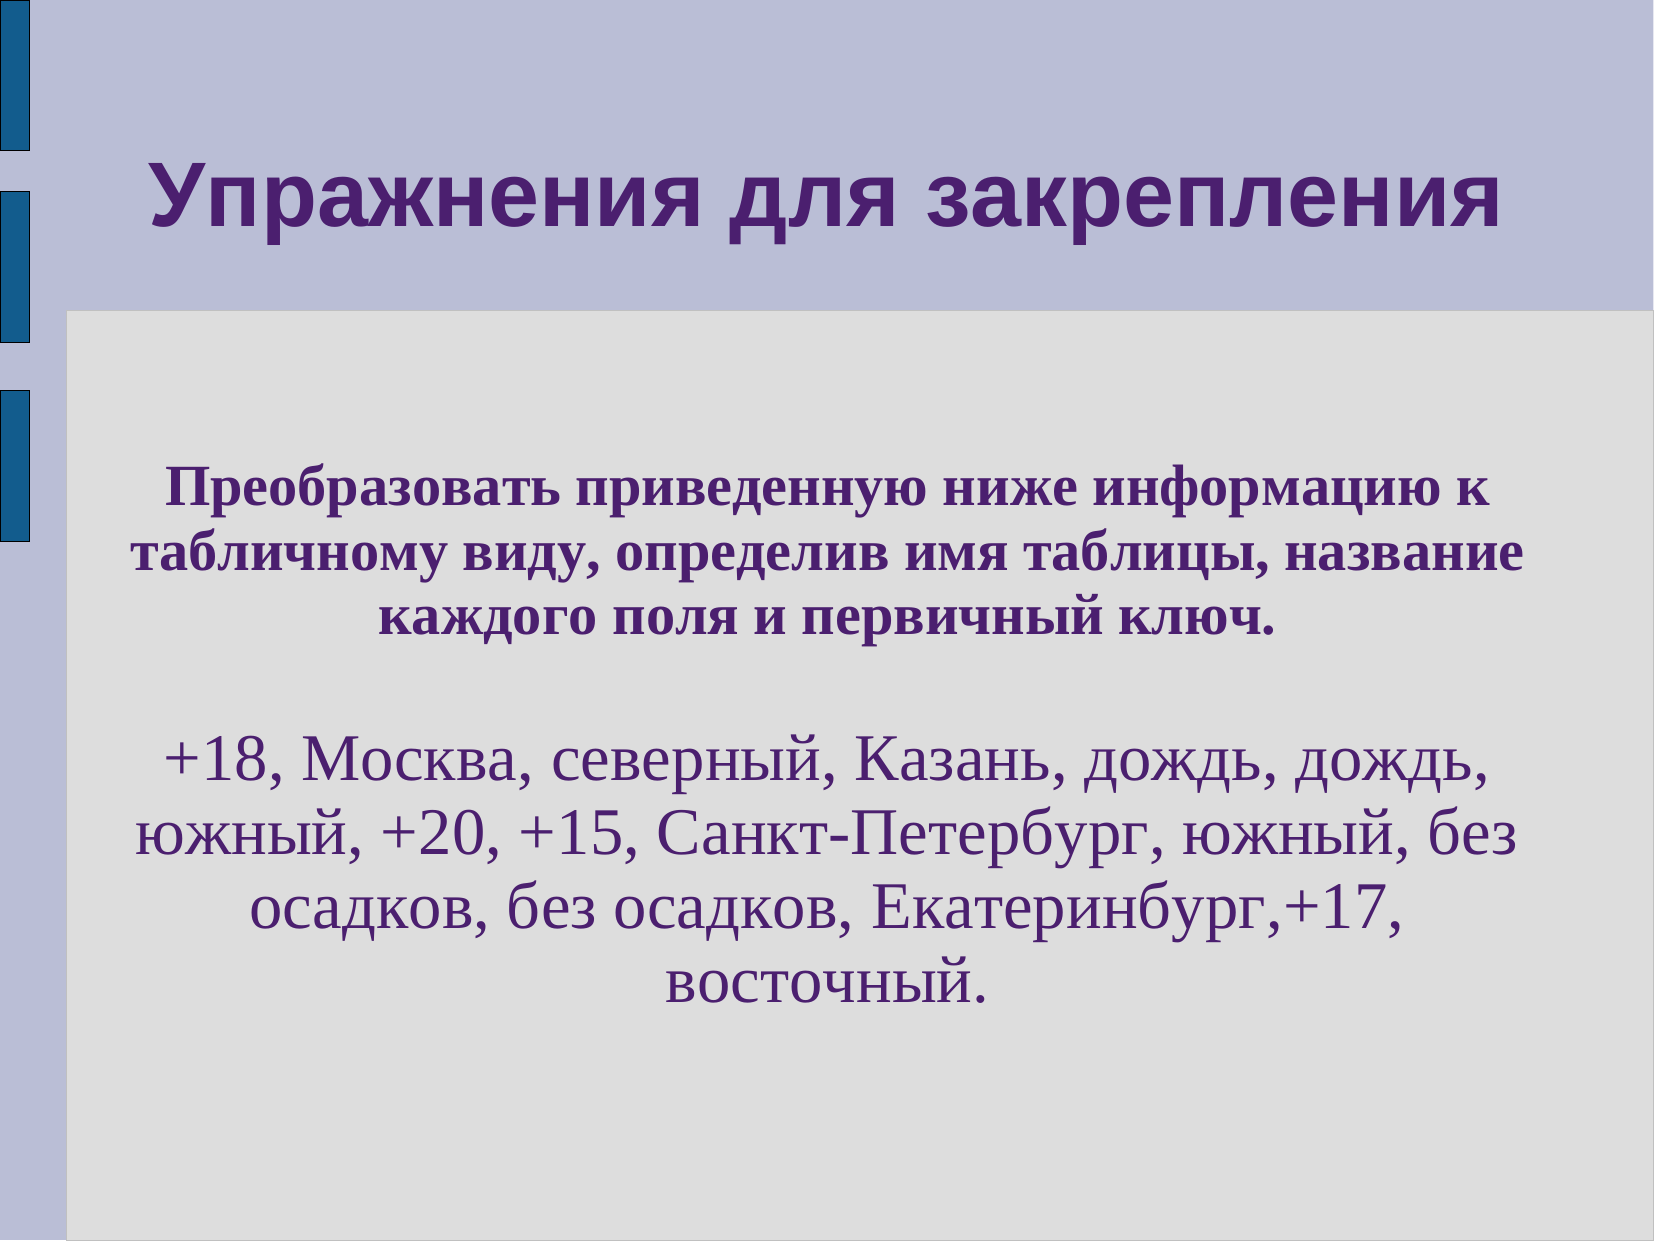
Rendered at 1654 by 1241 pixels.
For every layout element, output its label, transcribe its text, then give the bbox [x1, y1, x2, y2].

subtitle Преобразовать приведенную ниже информацию к табличному виду, определив имя таблицы, название каждого поля и первичный ключ. +18, Москва, северный, Казань, дождь, дождь, южный, +20, +15, Санкт-Петербург, южный, без осадков, без осадков, Екатеринбург,+17, восточный. [121, 352, 1534, 1119]
title Упражнения для закрепления [121, 87, 1534, 302]
